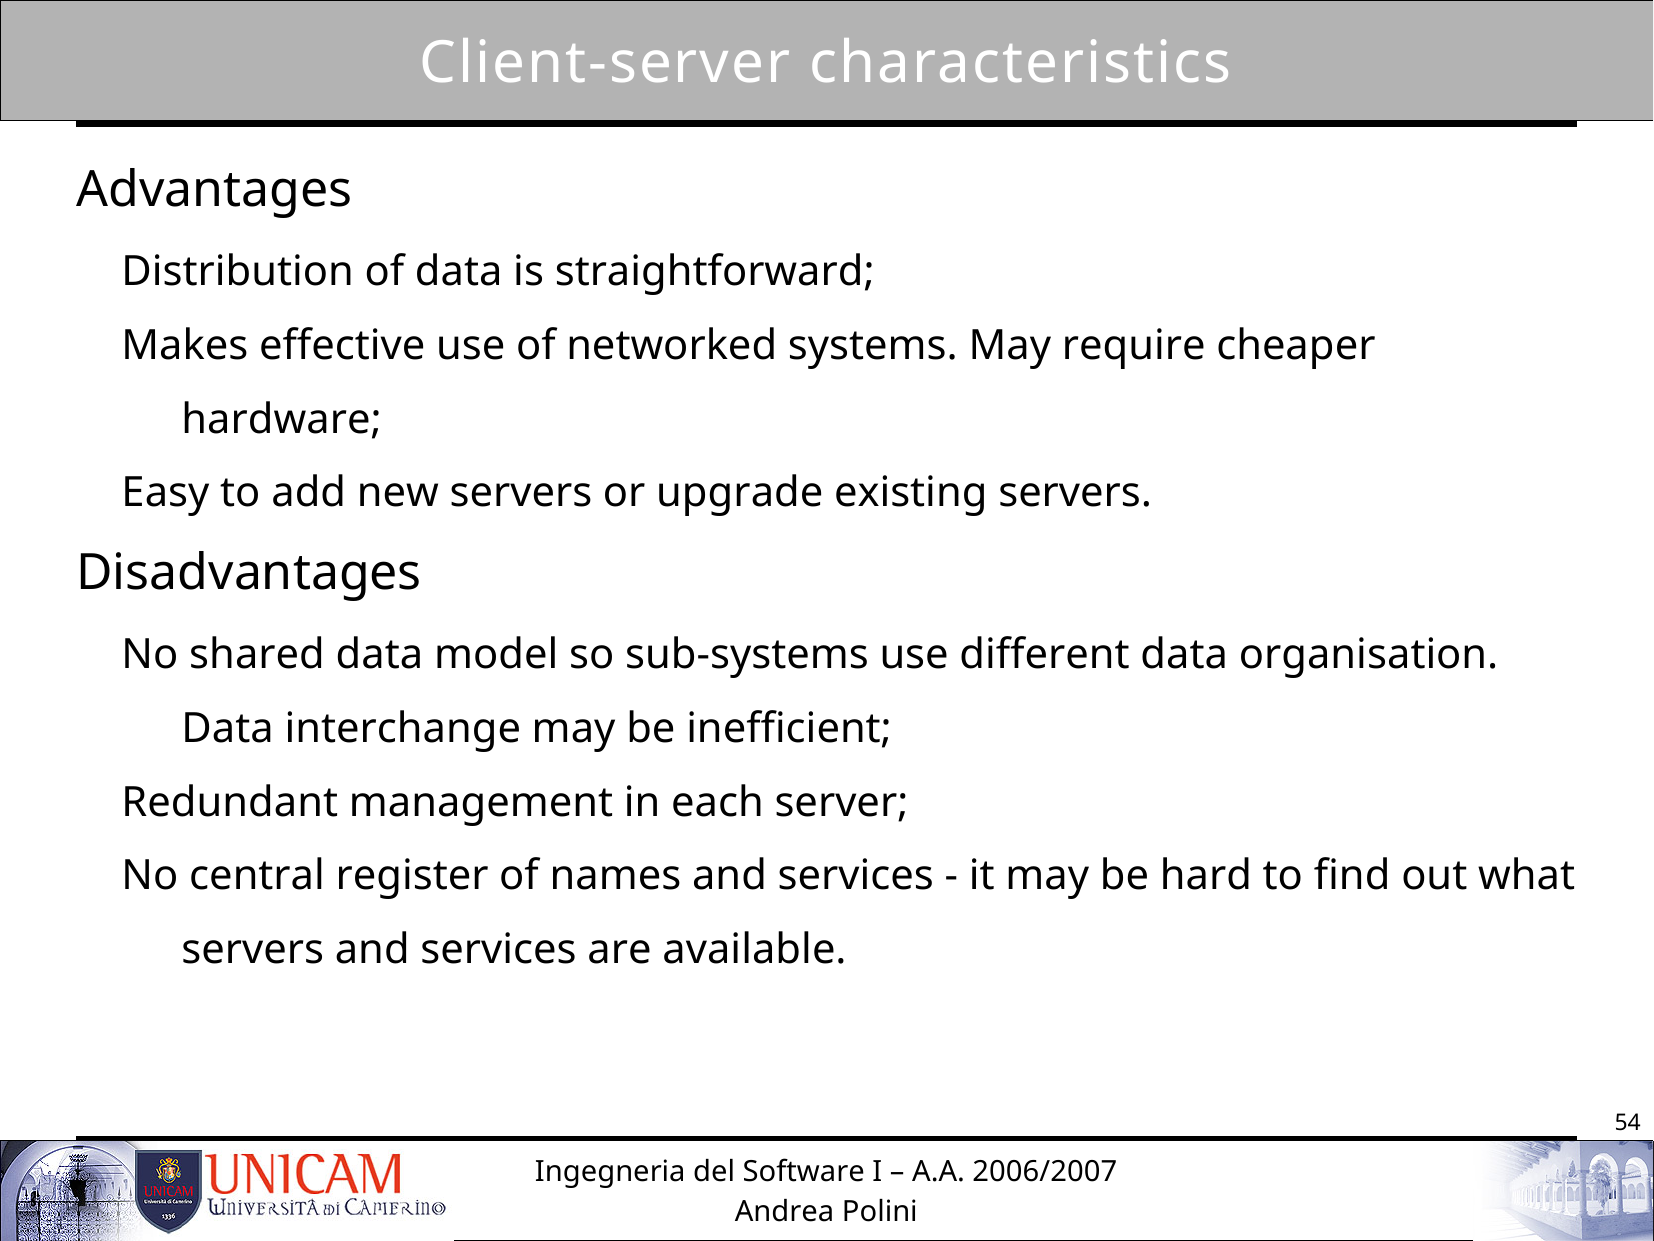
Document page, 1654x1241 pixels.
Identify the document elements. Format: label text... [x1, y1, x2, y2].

picture [0, 1141, 454, 1241]
title Client-server characteristics [0, 0, 1653, 121]
picture [1473, 1141, 1654, 1241]
list Advantages Distribution of data is straightforward; Makes effective use of networked systems. May require cheaper hardware; Easy to add new servers or upgrade existing servers. Disadvantages No shared data model so sub-systems use different data organisation. Data interchange may be inefficient; Redundant management in each server; No central register of names and services - it may be hard to find out what servers and services are available. [76, 152, 1577, 849]
